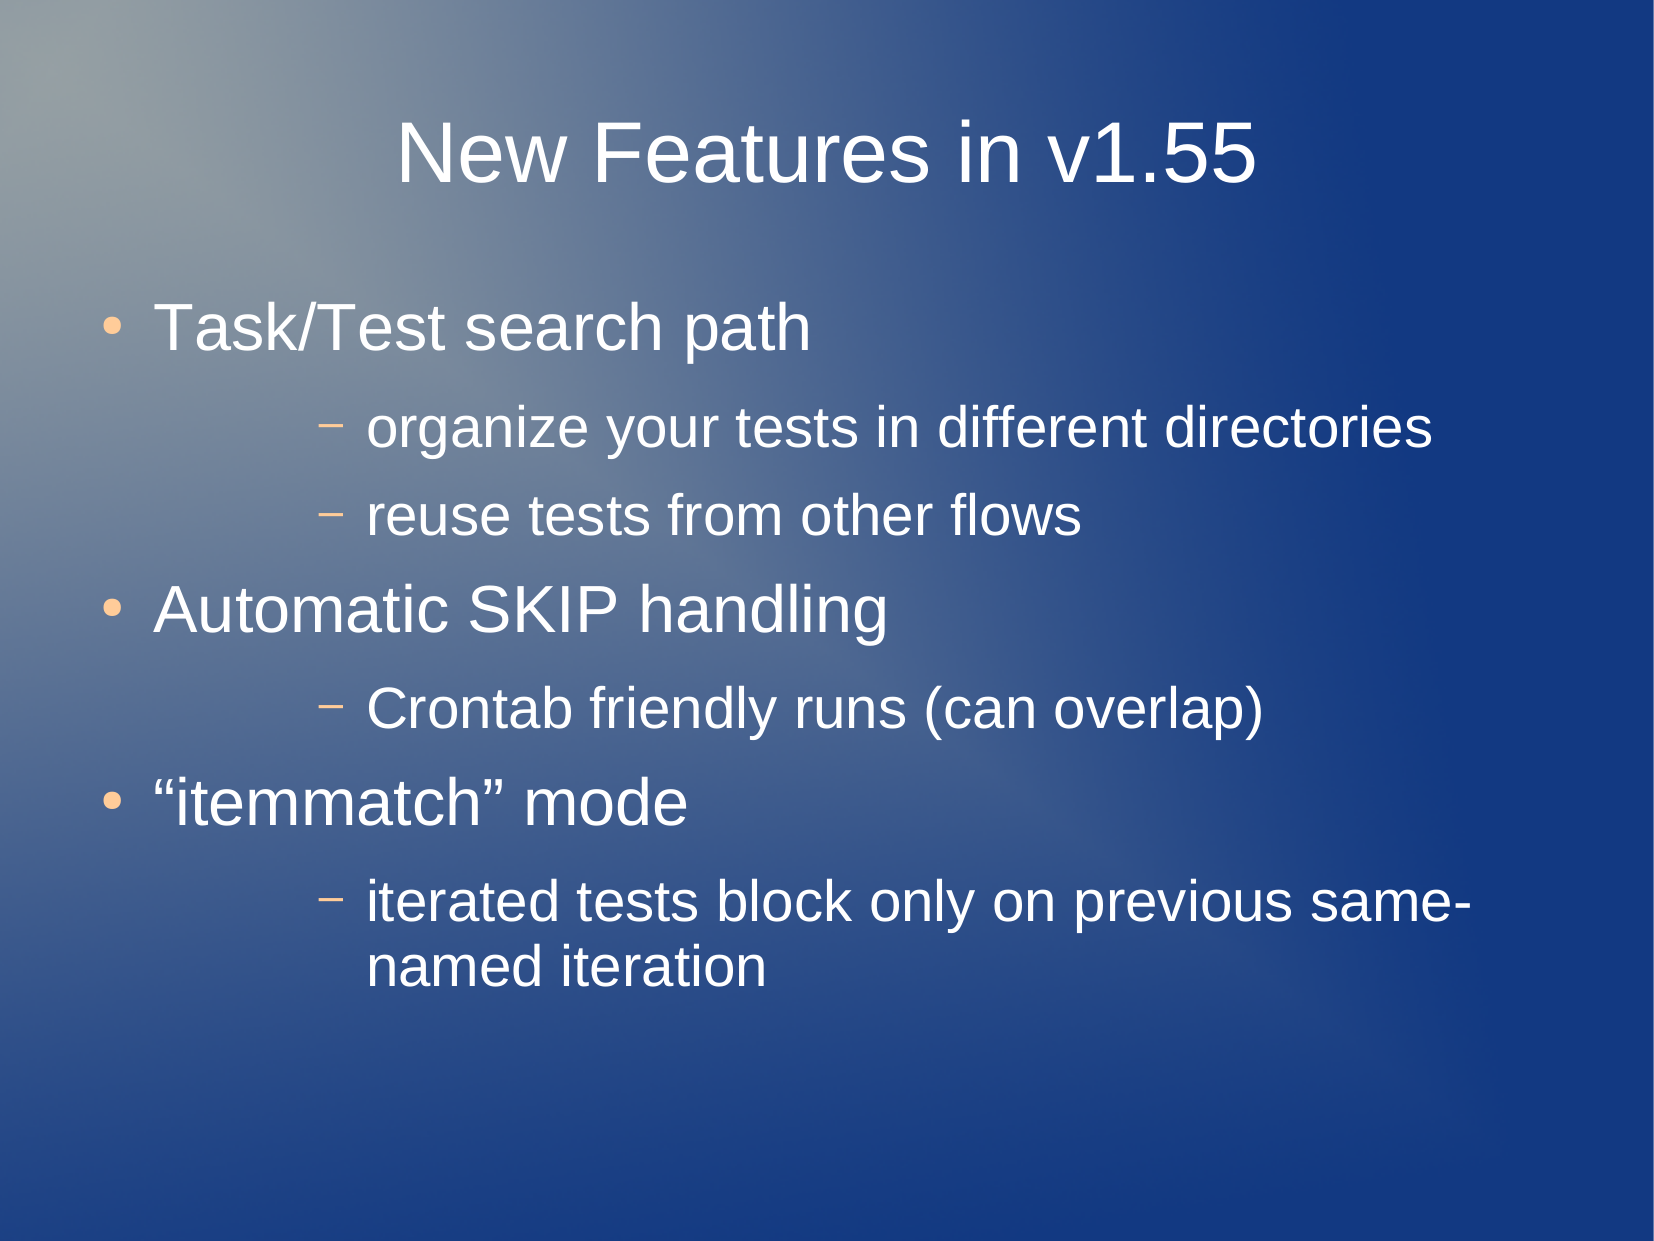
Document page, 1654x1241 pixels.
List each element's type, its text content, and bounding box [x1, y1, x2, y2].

picture [0, 0, 1654, 1241]
list Task/Test search path organize your tests in different directories reuse tests from other flows Automatic SKIP handling Crontab friendly runs (can overlap) “itemmatch” mode iterated tests block only on previous same-named iteration [82, 290, 1571, 1010]
title New Features in v1.55 [82, 49, 1571, 257]
